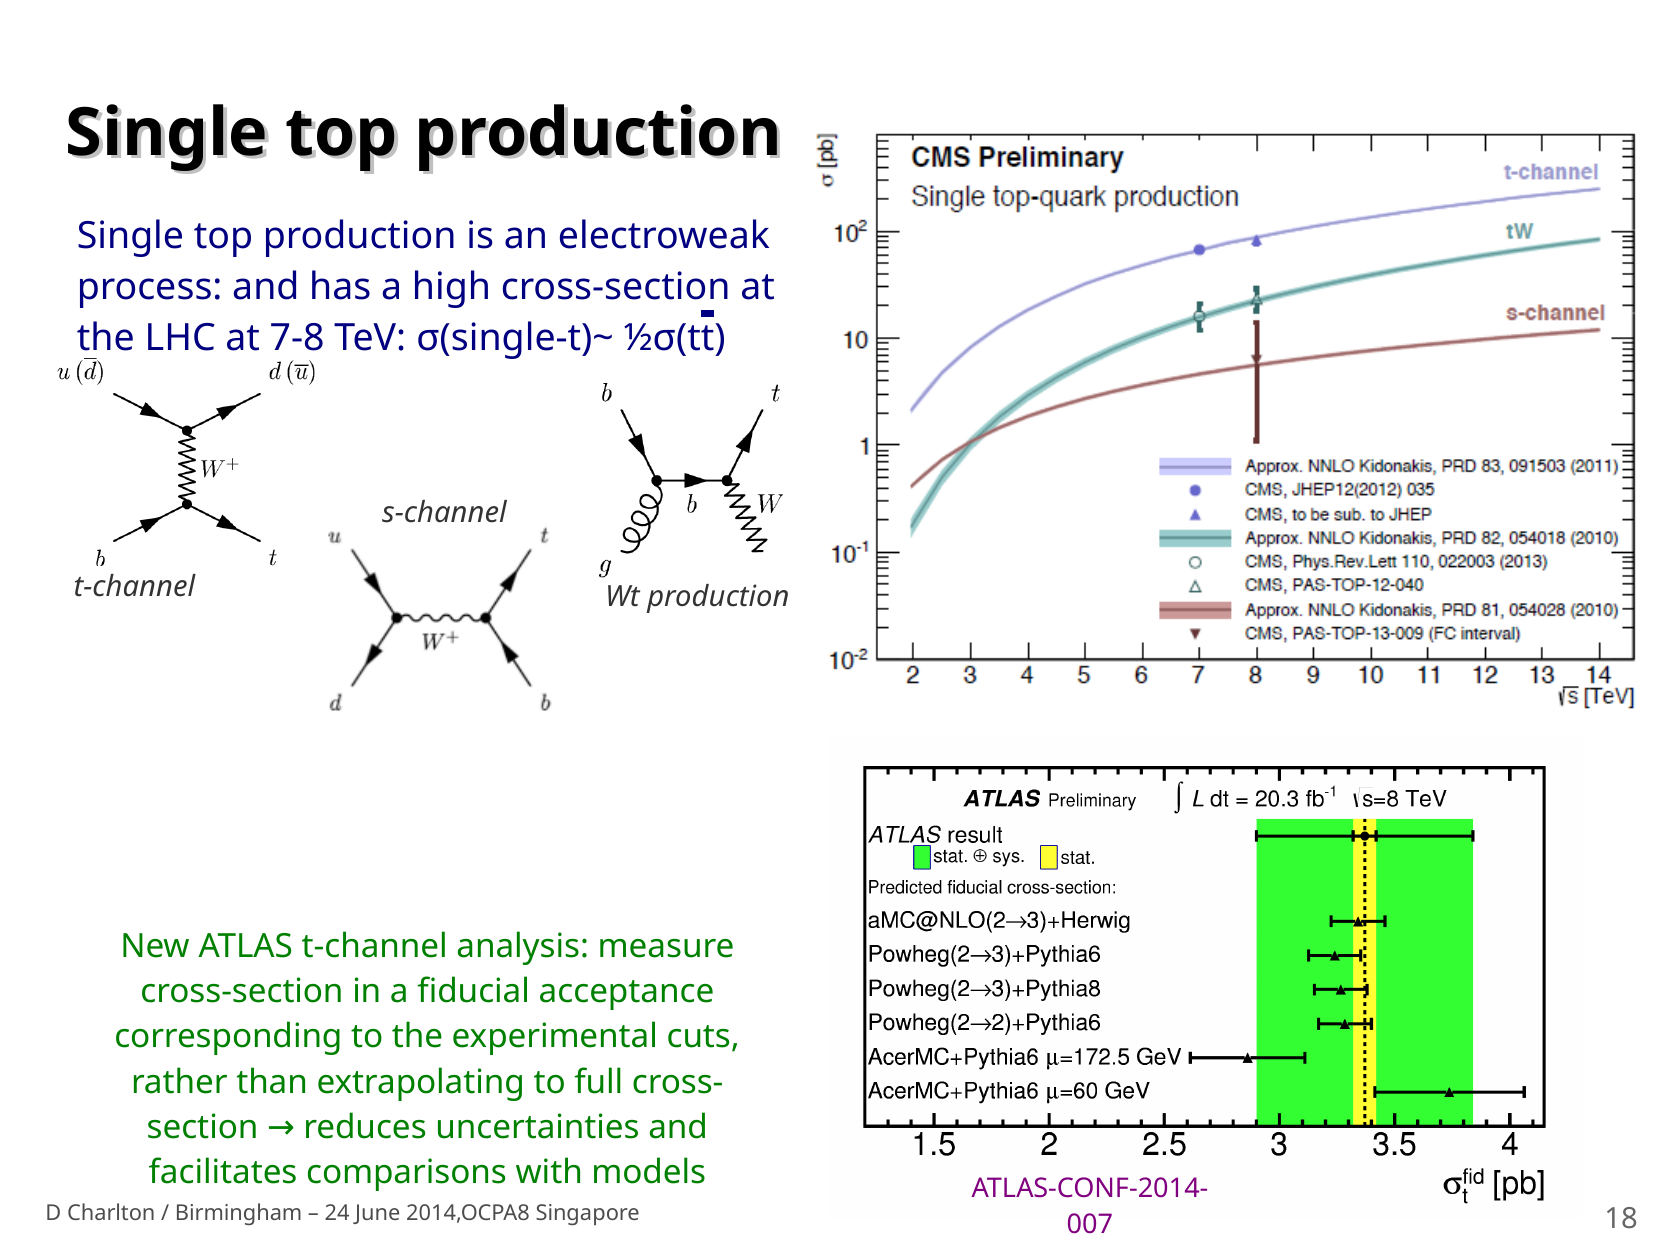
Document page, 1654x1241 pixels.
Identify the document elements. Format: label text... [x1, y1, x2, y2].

text_box Single top production [50, 76, 1397, 170]
picture [57, 358, 575, 717]
text_box t-channel [48, 557, 221, 612]
picture [599, 383, 784, 567]
text_box ATLAS-CONF-2014-007 [939, 1161, 1241, 1210]
text_box s-channel [358, 483, 531, 538]
text_box Single top production is an electroweak process: and has a high cross-section at the LHC at 7-8 TeV: σ(single-t)~ ½σ(tt) New ATLAS t-channel analysis: measure cross-section in a fiducial acceptance corresponding to the experimental cuts, rather than extrapolating to full cross-section → reduces uncertainties and facilitates comparisons with models Standard ATLAS approach for measurements, now extended to top (and Higgs) sectors [62, 200, 794, 1164]
picture [806, 117, 1654, 721]
picture [827, 734, 1582, 1218]
text_box Wt production [586, 567, 806, 621]
